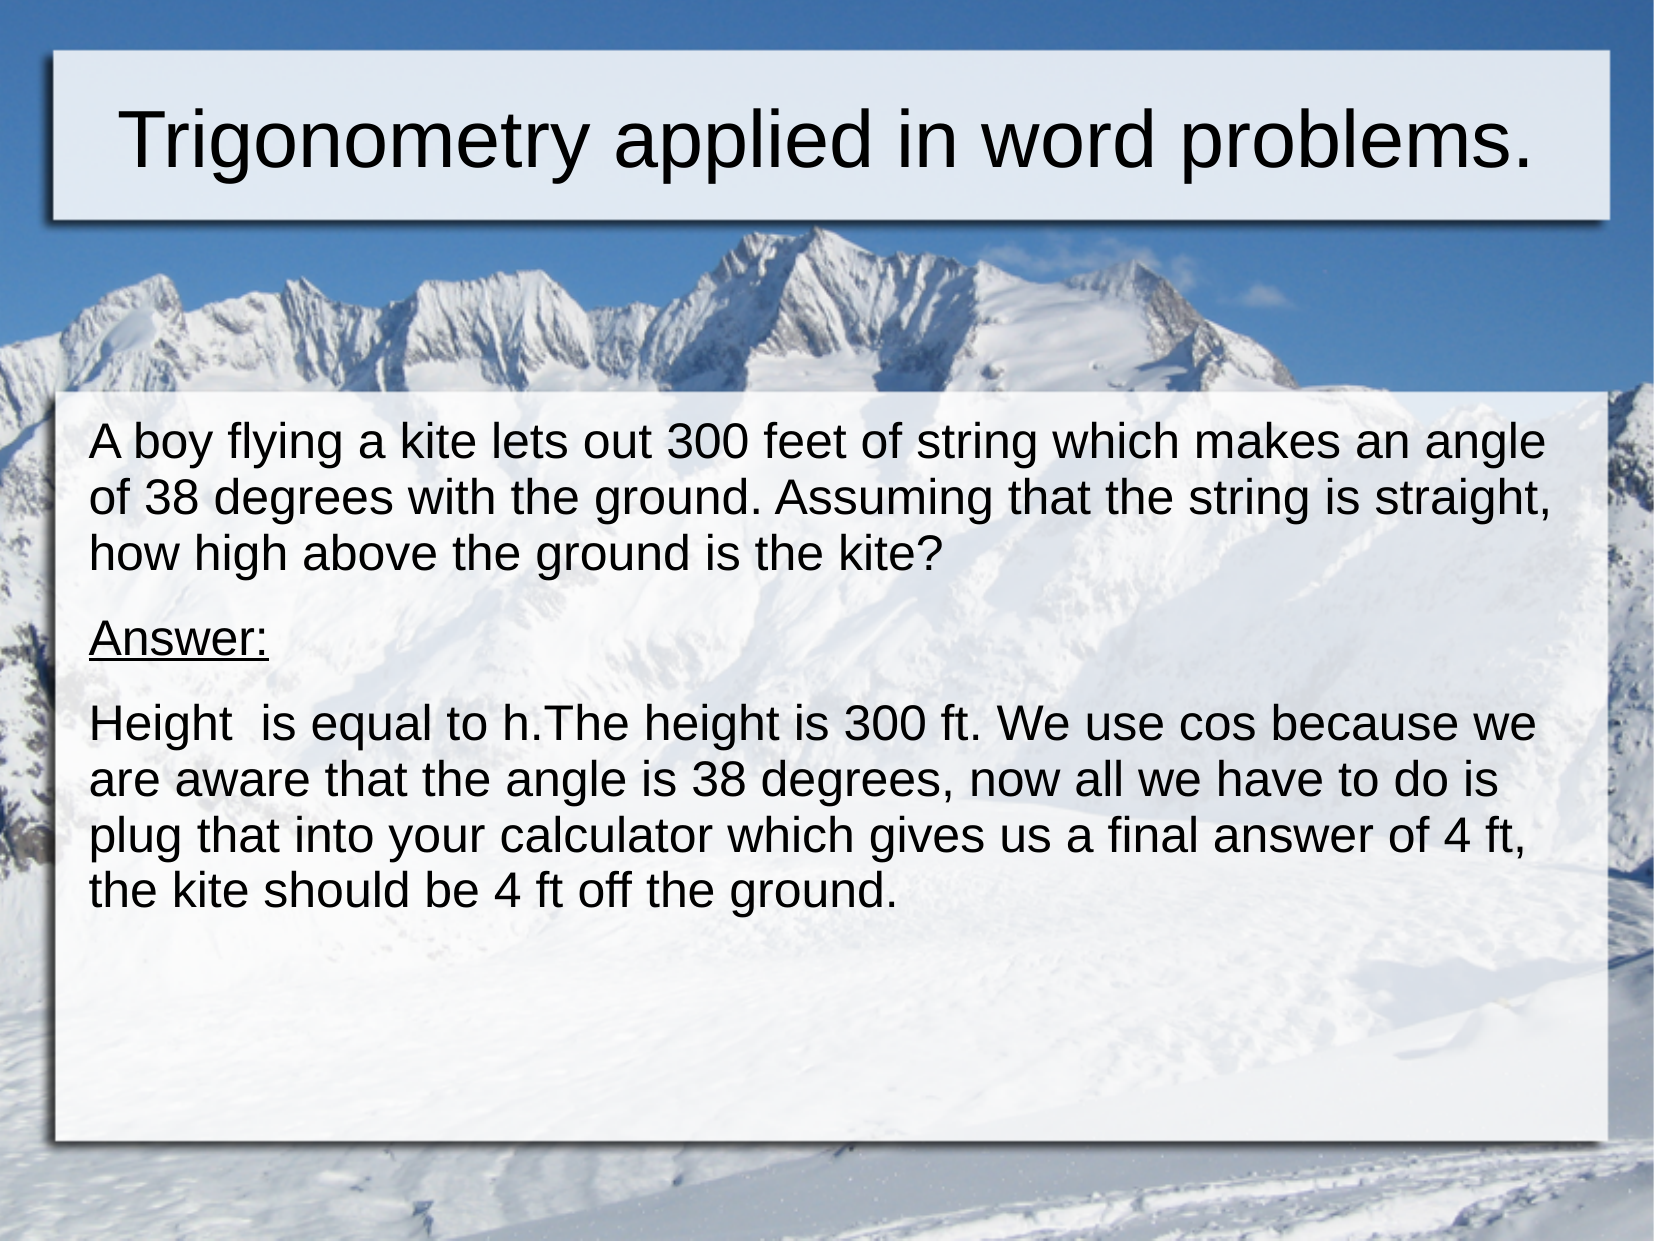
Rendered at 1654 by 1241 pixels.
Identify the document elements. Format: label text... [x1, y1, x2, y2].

list A boy flying a kite lets out 300 feet of string which makes an angle of 38 degrees with the ground. Assuming that the string is straight, how high above the ground is the kite? Answer: Height is equal to h.The height is 300 ft. We use cos because we are aware that the angle is 38 degrees, now all we have to do is plug that into your calculator which gives us a final answer of 4 ft, the kite should be 4 ft off the ground. [88, 413, 1571, 1109]
title Trigonometry applied in word problems. [59, 61, 1595, 219]
picture [0, 0, 1654, 1241]
